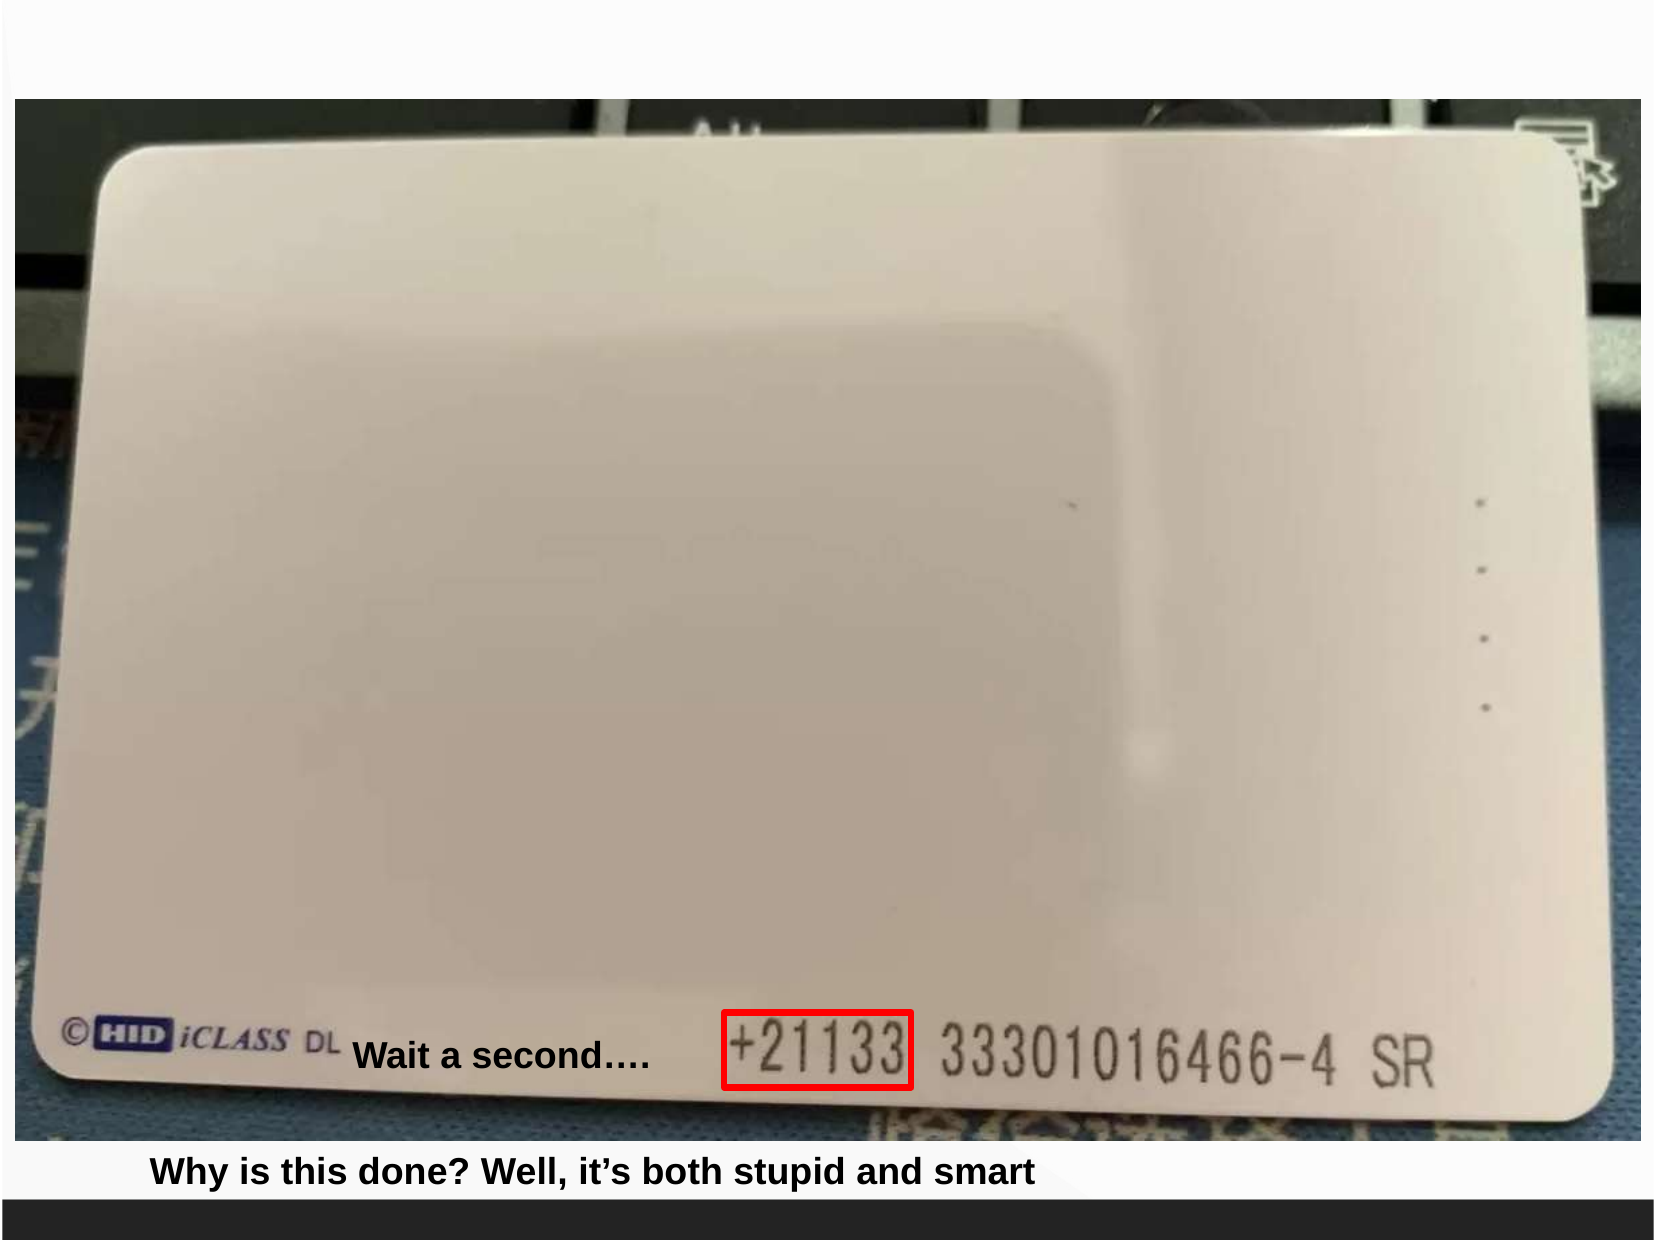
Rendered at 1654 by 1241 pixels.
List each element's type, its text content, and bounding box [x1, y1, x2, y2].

picture [2, 0, 1654, 1241]
text_box Why is this done? Well, it’s both stupid and smart [134, 1143, 1051, 1201]
text_box Wait a second…. [337, 1027, 666, 1084]
